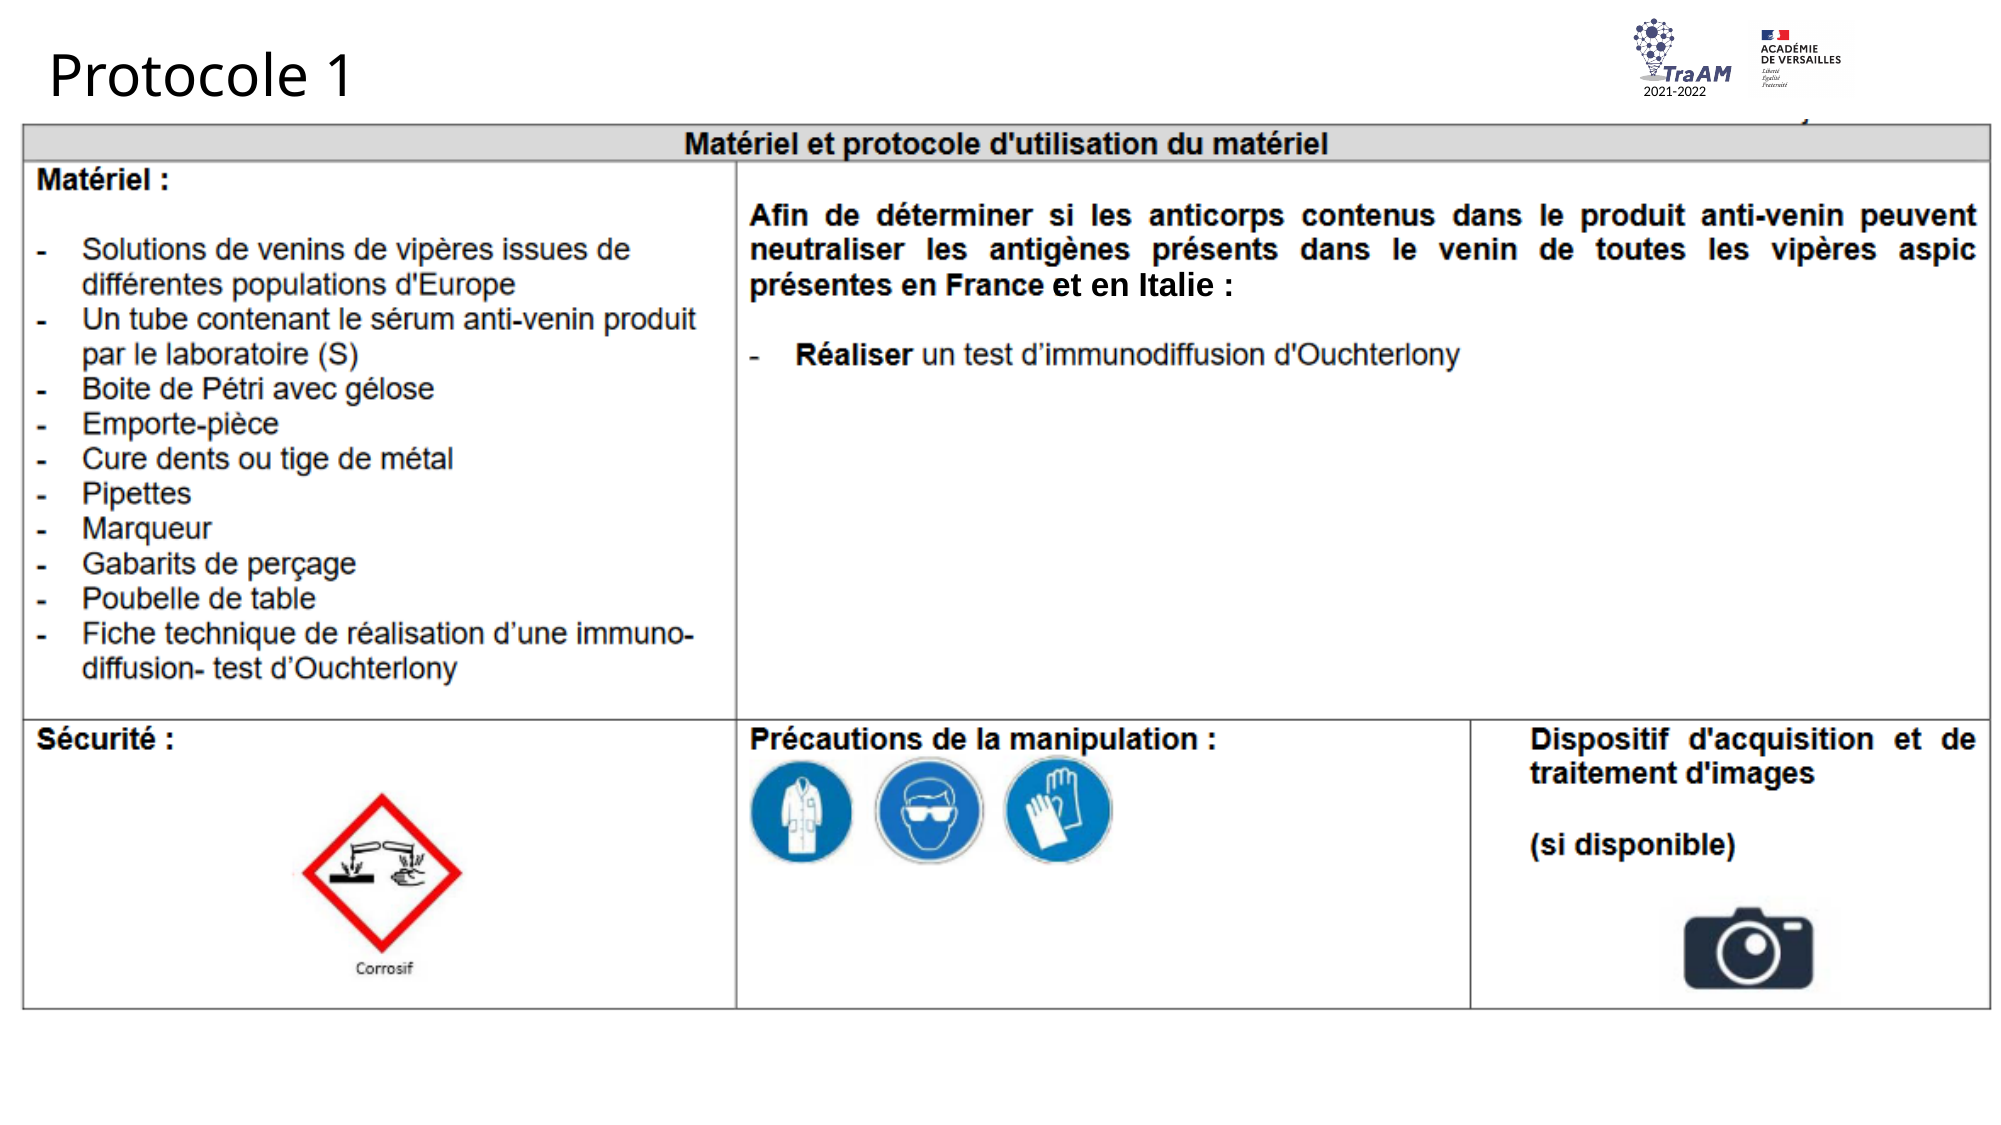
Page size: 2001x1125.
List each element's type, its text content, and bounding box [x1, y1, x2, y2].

text_box Protocole 1 [33, 30, 834, 125]
list et en Italie : [1037, 259, 1420, 317]
picture [16, 119, 2000, 1022]
